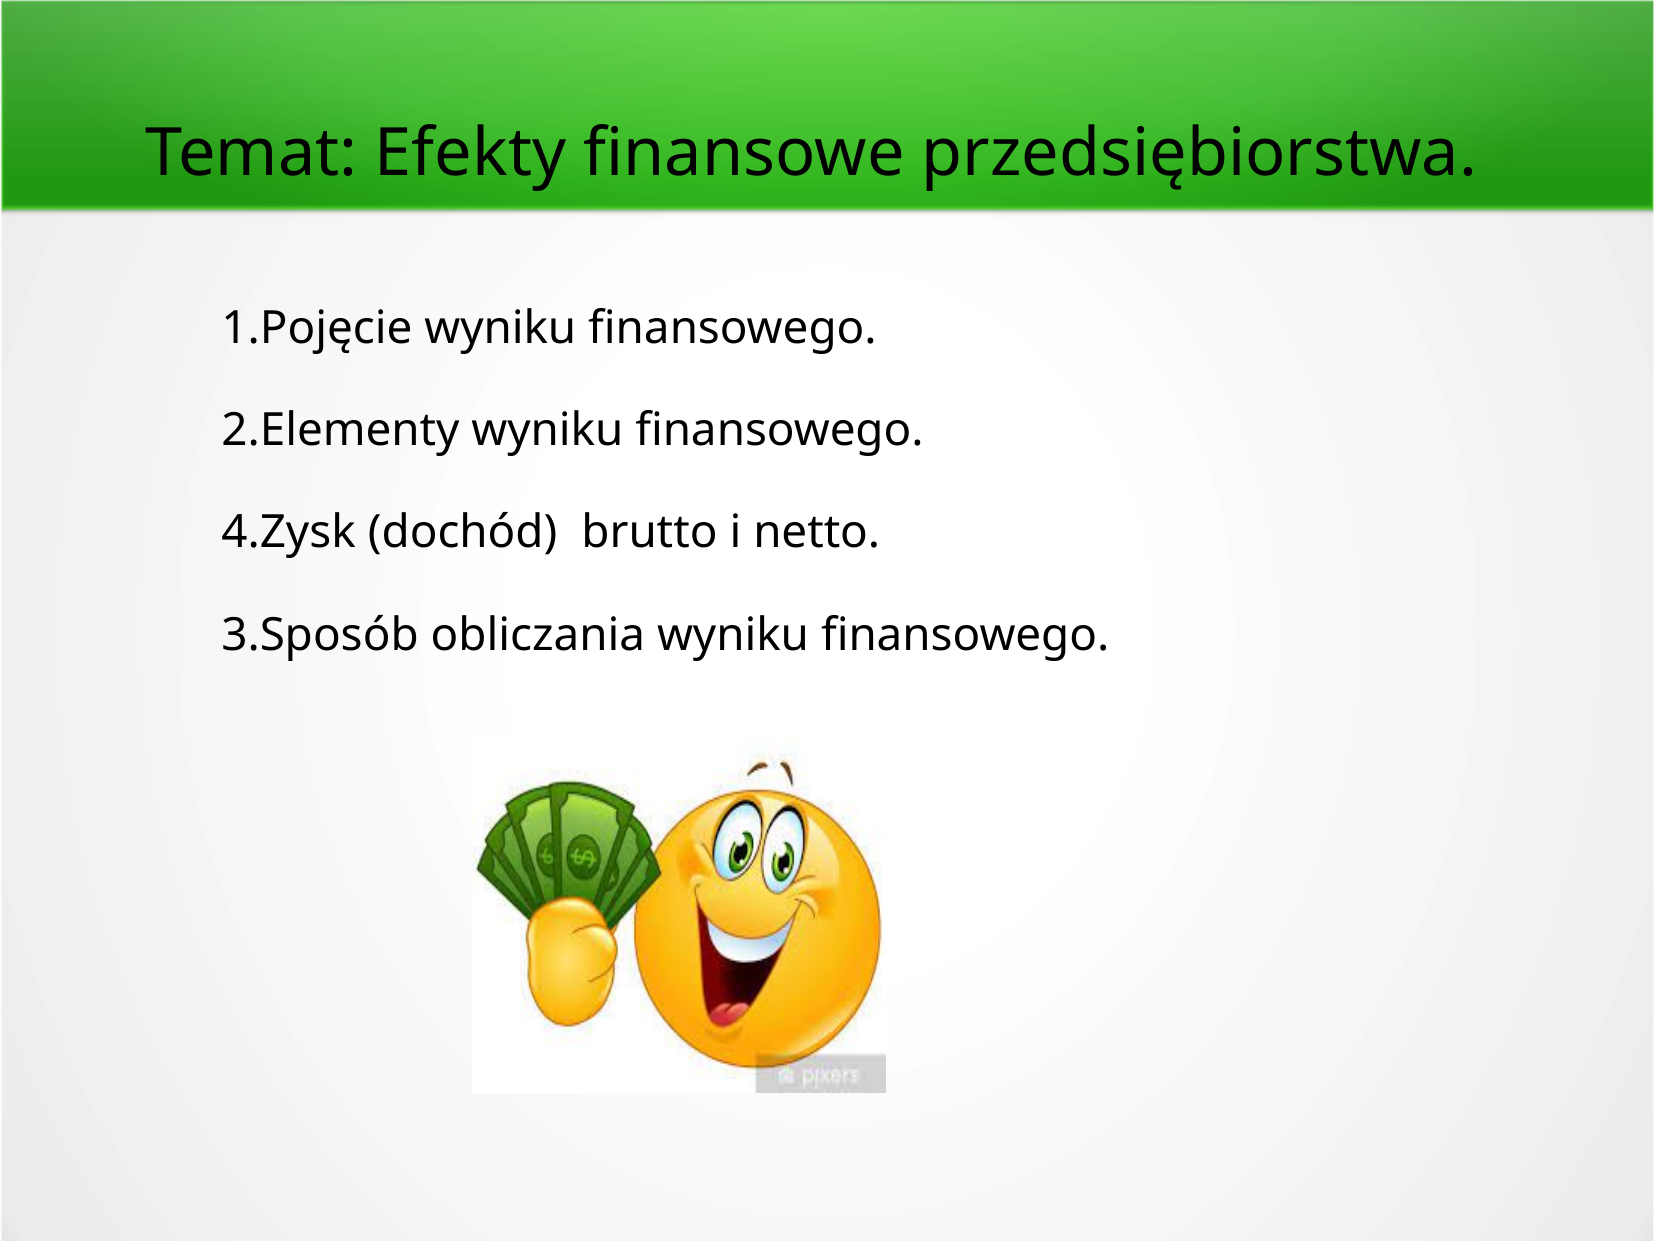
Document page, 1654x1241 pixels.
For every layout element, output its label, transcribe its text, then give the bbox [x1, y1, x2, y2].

picture [472, 776, 886, 1093]
text_box 1.Pojęcie wyniku finansowego. 2.Elementy wyniku finansowego. 4.Zysk (dochód) brutto i netto. 3.Sposób obliczania wyniku finansowego. [206, 295, 1388, 776]
title Temat: Efekty finansowe przedsiębiorstwa. [0, 47, 1624, 259]
